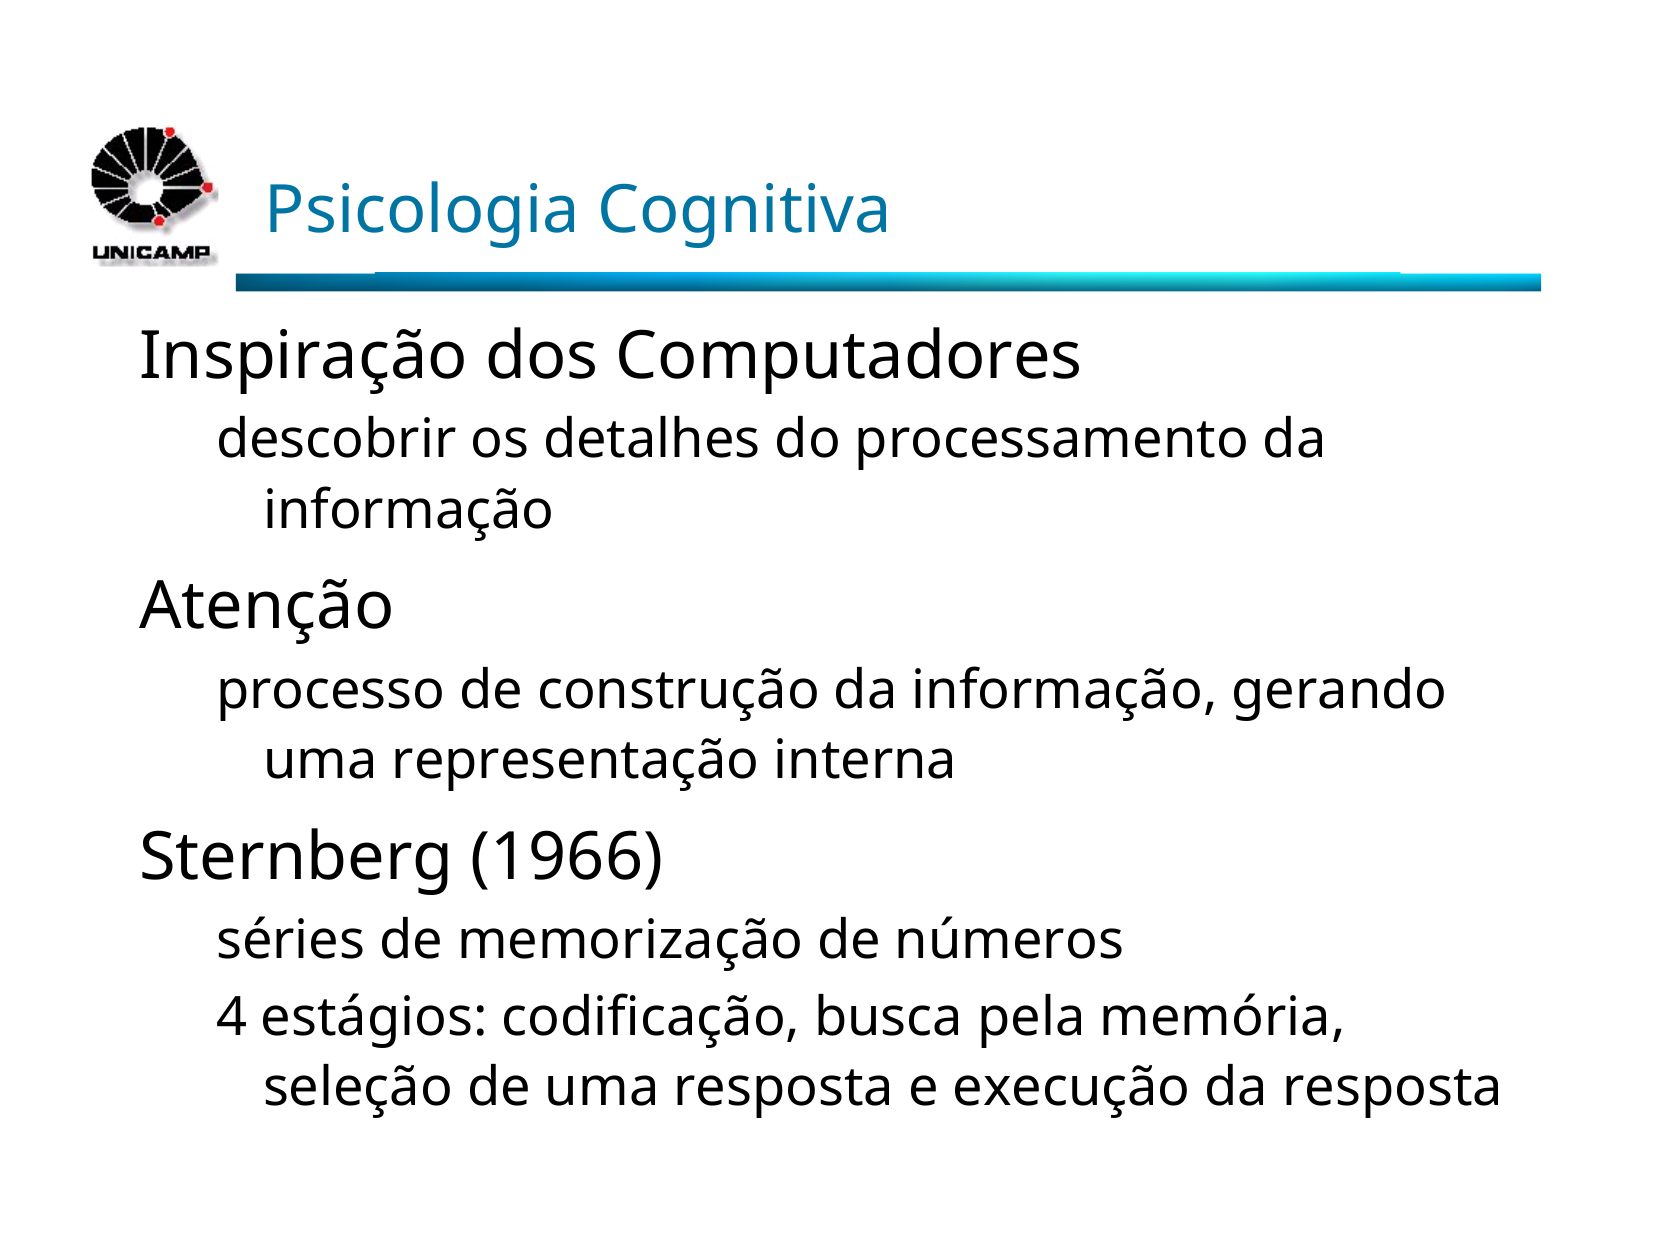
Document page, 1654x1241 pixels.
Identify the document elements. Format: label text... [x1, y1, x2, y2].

title Psicologia Cognitiva [264, 42, 1534, 250]
list Inspiração dos Computadores descobrir os detalhes do processamento da informação Atenção processo de construção da informação, gerando uma representação interna Sternberg (1966) séries de memorização de números 4 estágios: codificação, busca pela memória, seleção de uma resposta e execução da resposta [121, 309, 1534, 1182]
picture [125, 272, 1654, 295]
